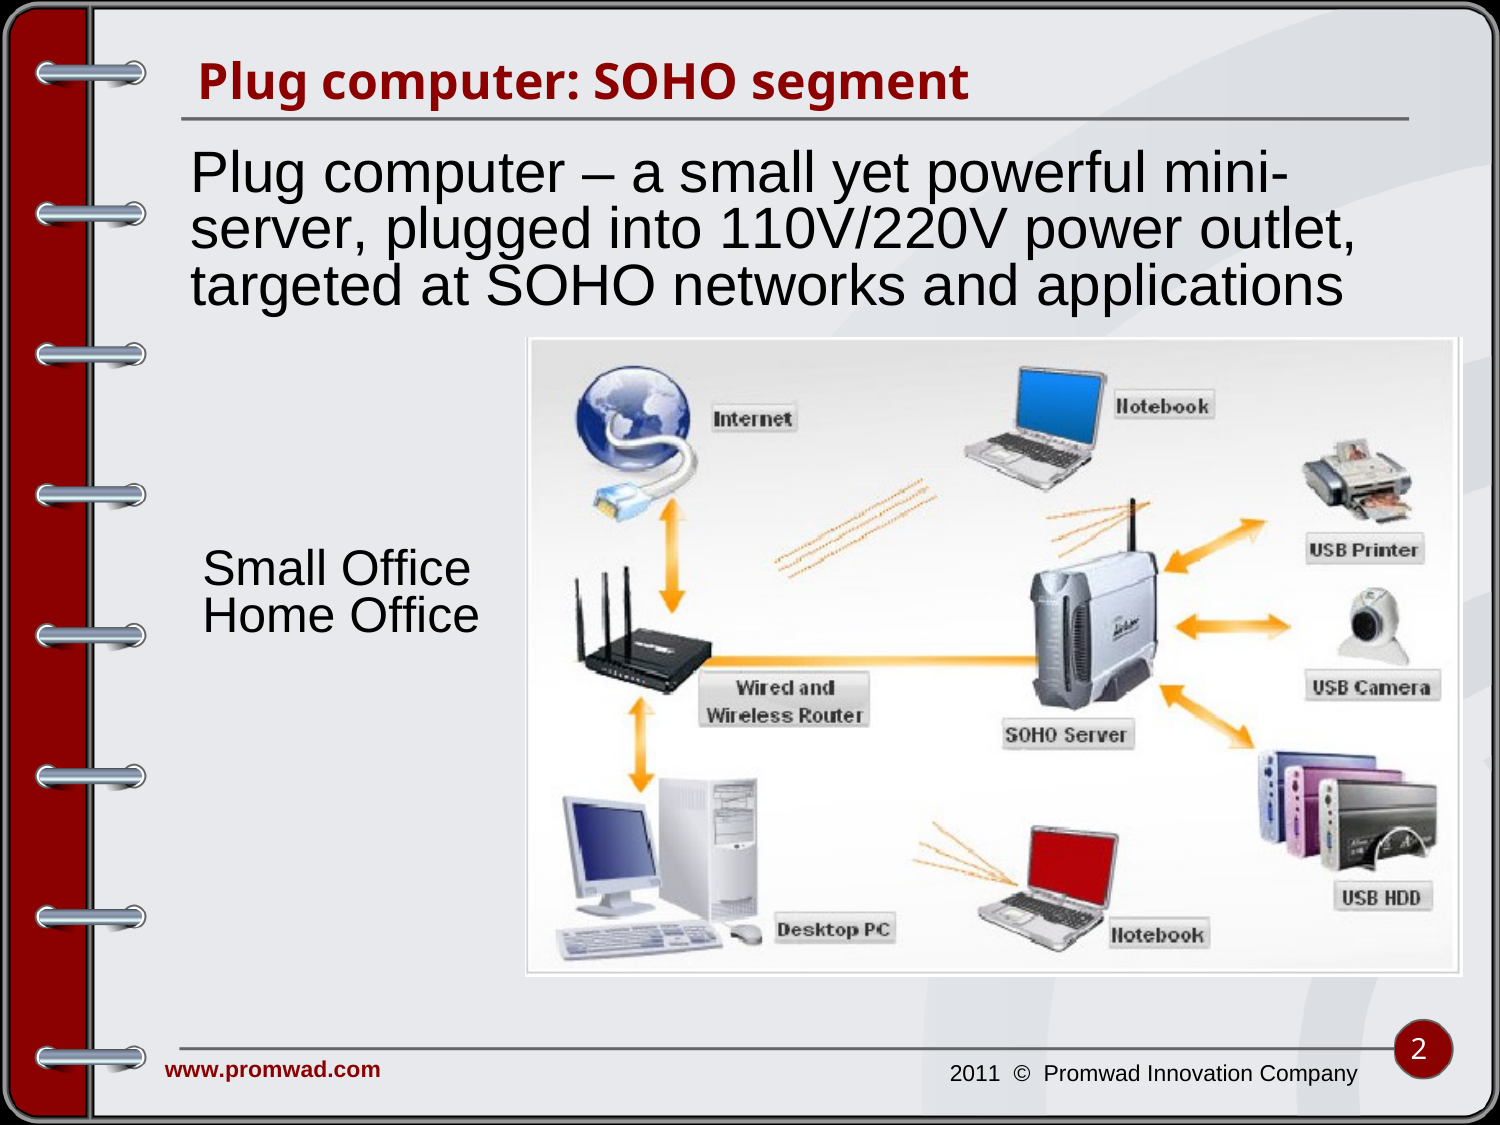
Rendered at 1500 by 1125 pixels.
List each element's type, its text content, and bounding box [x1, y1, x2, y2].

text_box Plug computer – a small yet powerful mini-server, plugged into 110V/220V power outlet, targeted at SOHO networks and applications [175, 140, 1442, 375]
text_box www.promwad.com [149, 1046, 405, 1090]
picture [0, 0, 1500, 1125]
text_box Plug computer: SOHO segment [183, 45, 1400, 114]
text_box <number> [1332, 1023, 1500, 1079]
text_box Small Office Home Office [187, 538, 525, 668]
text_box 2011 © Promwad Innovation Company [634, 1051, 1373, 1095]
